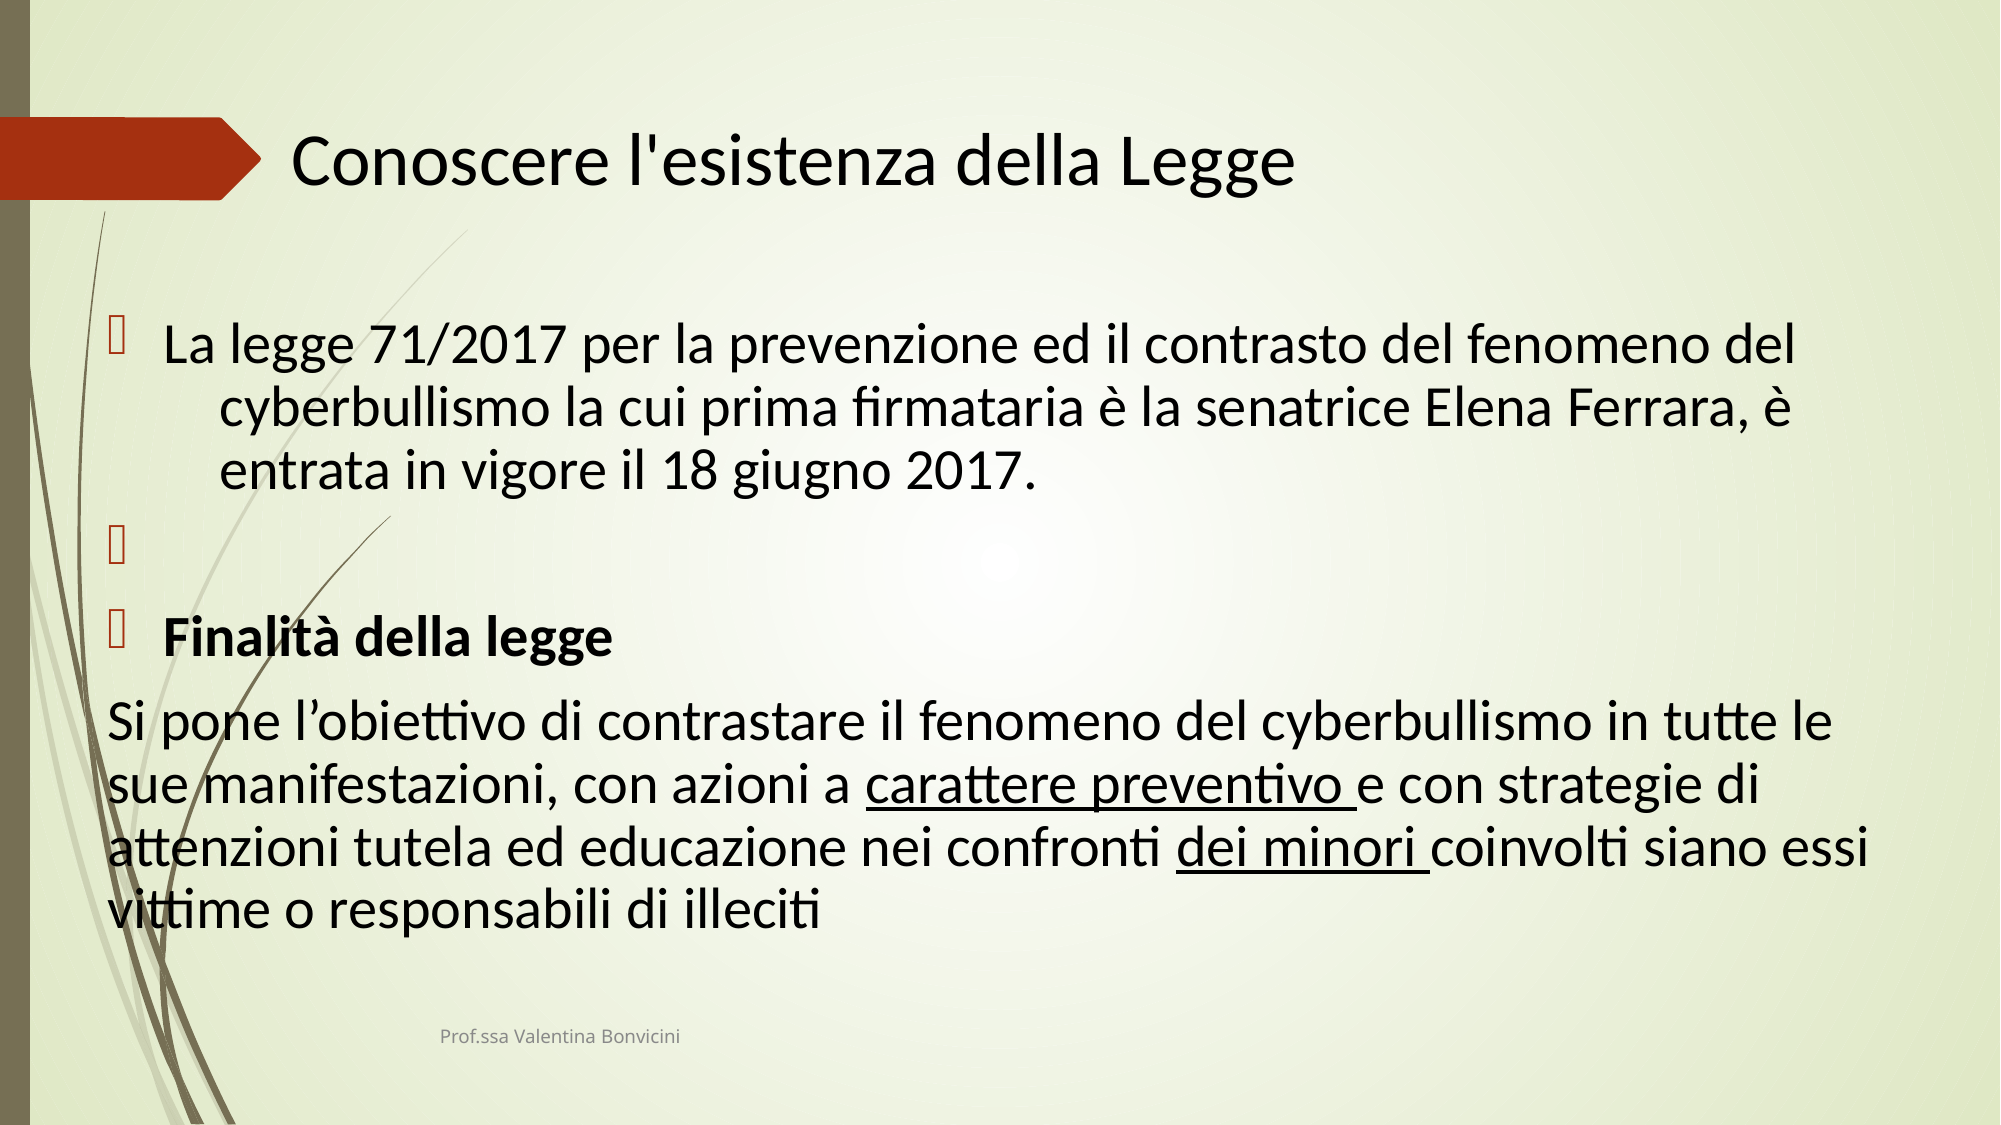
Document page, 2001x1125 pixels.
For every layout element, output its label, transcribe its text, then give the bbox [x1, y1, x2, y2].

list La legge 71/2017 per la prevenzione ed il contrasto del fenomeno del cyberbullismo la cui prima firmataria è la senatrice Elena Ferrara, è entrata in vigore il 18 giugno 2017. Finalità della legge Si pone l’obiettivo di contrastare il fenomeno del cyberbullismo in tutte le sue manifestazioni, con azioni a carattere preventivo e con strategie di attenzioni tutela ed educazione nei confronti dei minori coinvolti siano essi vittime o responsabili di illeciti [92, 234, 1888, 970]
title Conoscere l'esistenza della Legge [276, 102, 1888, 234]
text_box Prof.ssa Valentina Bonvicini [424, 1006, 1675, 1067]
